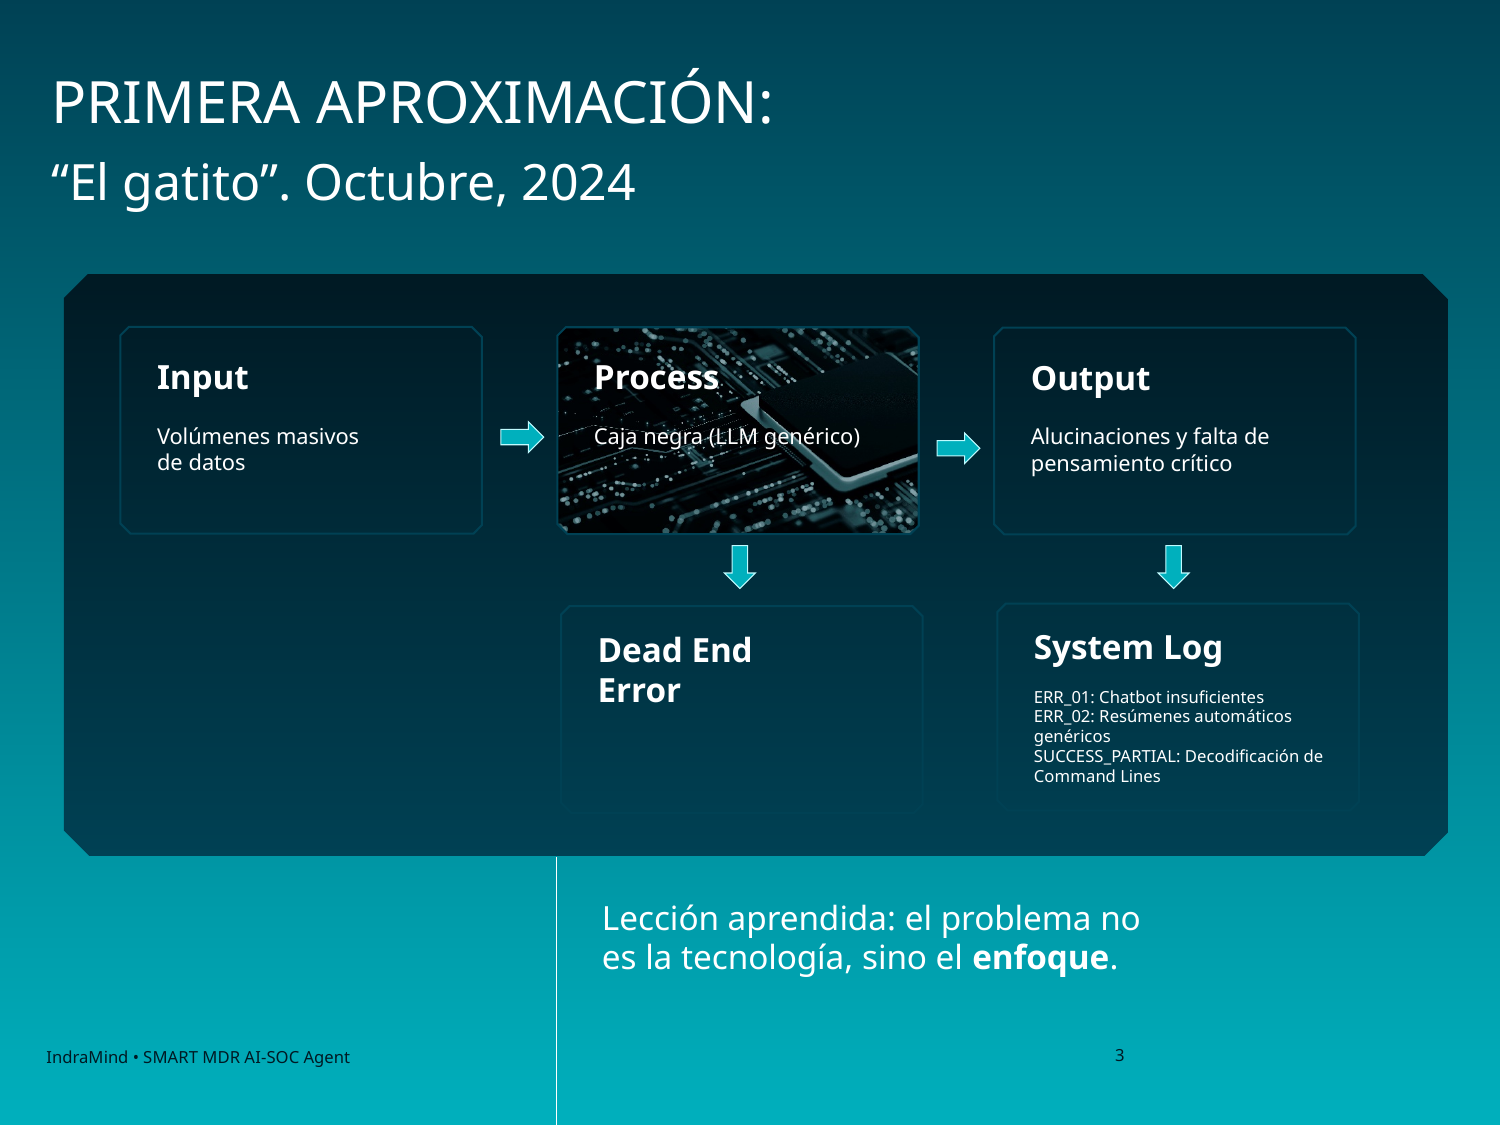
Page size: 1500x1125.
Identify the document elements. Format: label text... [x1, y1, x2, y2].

text_box [63, 274, 1449, 856]
slide_number 3 [1114, 1026, 1453, 1087]
text_box System Log ERR_01: Chatbot insuficientes ERR_02: Resúmenes automáticos genéricos SUCCESS_PARTIAL: Decodificación de Command Lines [1033, 625, 1344, 856]
text_box [999, 605, 1357, 809]
text_box Process Caja negra (LLM genérico) [593, 355, 898, 450]
text_box Lección aprendida: el problema no es la tecnología, sino el enfoque. [601, 895, 1161, 958]
text_box Dead End Error [596, 628, 829, 763]
text_box Output Alucinaciones y falta de pensamiento crítico [1029, 356, 1335, 477]
text_box Input Volúmenes masivos de datos [156, 355, 362, 477]
text_box PRIMERA APROXIMACIÓN: “El gatito”. Octubre, 2024 [51, 65, 1450, 214]
footer IndraMind • SMART MDR AI-SOC Agent [46, 1026, 543, 1087]
